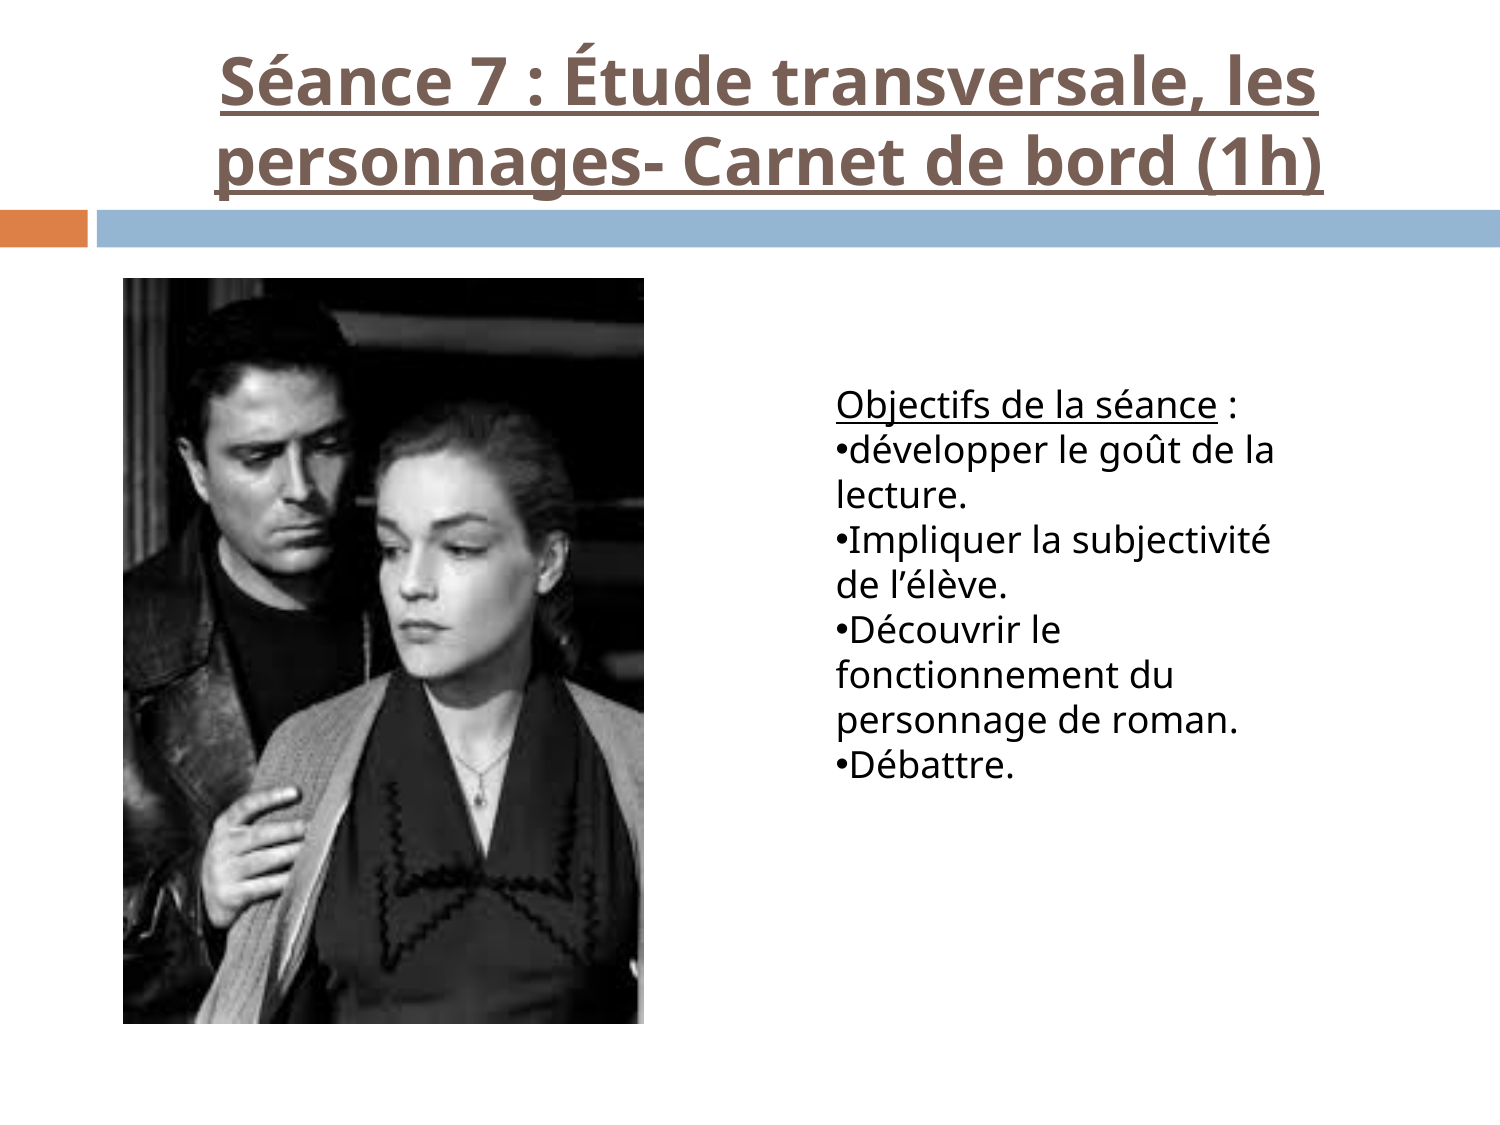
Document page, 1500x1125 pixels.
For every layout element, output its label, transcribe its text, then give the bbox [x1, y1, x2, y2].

text_box [123, 278, 644, 1024]
title Séance 7 : Étude transversale, les personnages- Carnet de bord (1h) [100, 31, 1438, 207]
text_box Objectifs de la séance : développer le goût de la lecture. Impliquer la subjectivité de l’élève. Découvrir le fonctionnement du personnage de roman. Débattre. [820, 373, 1329, 839]
